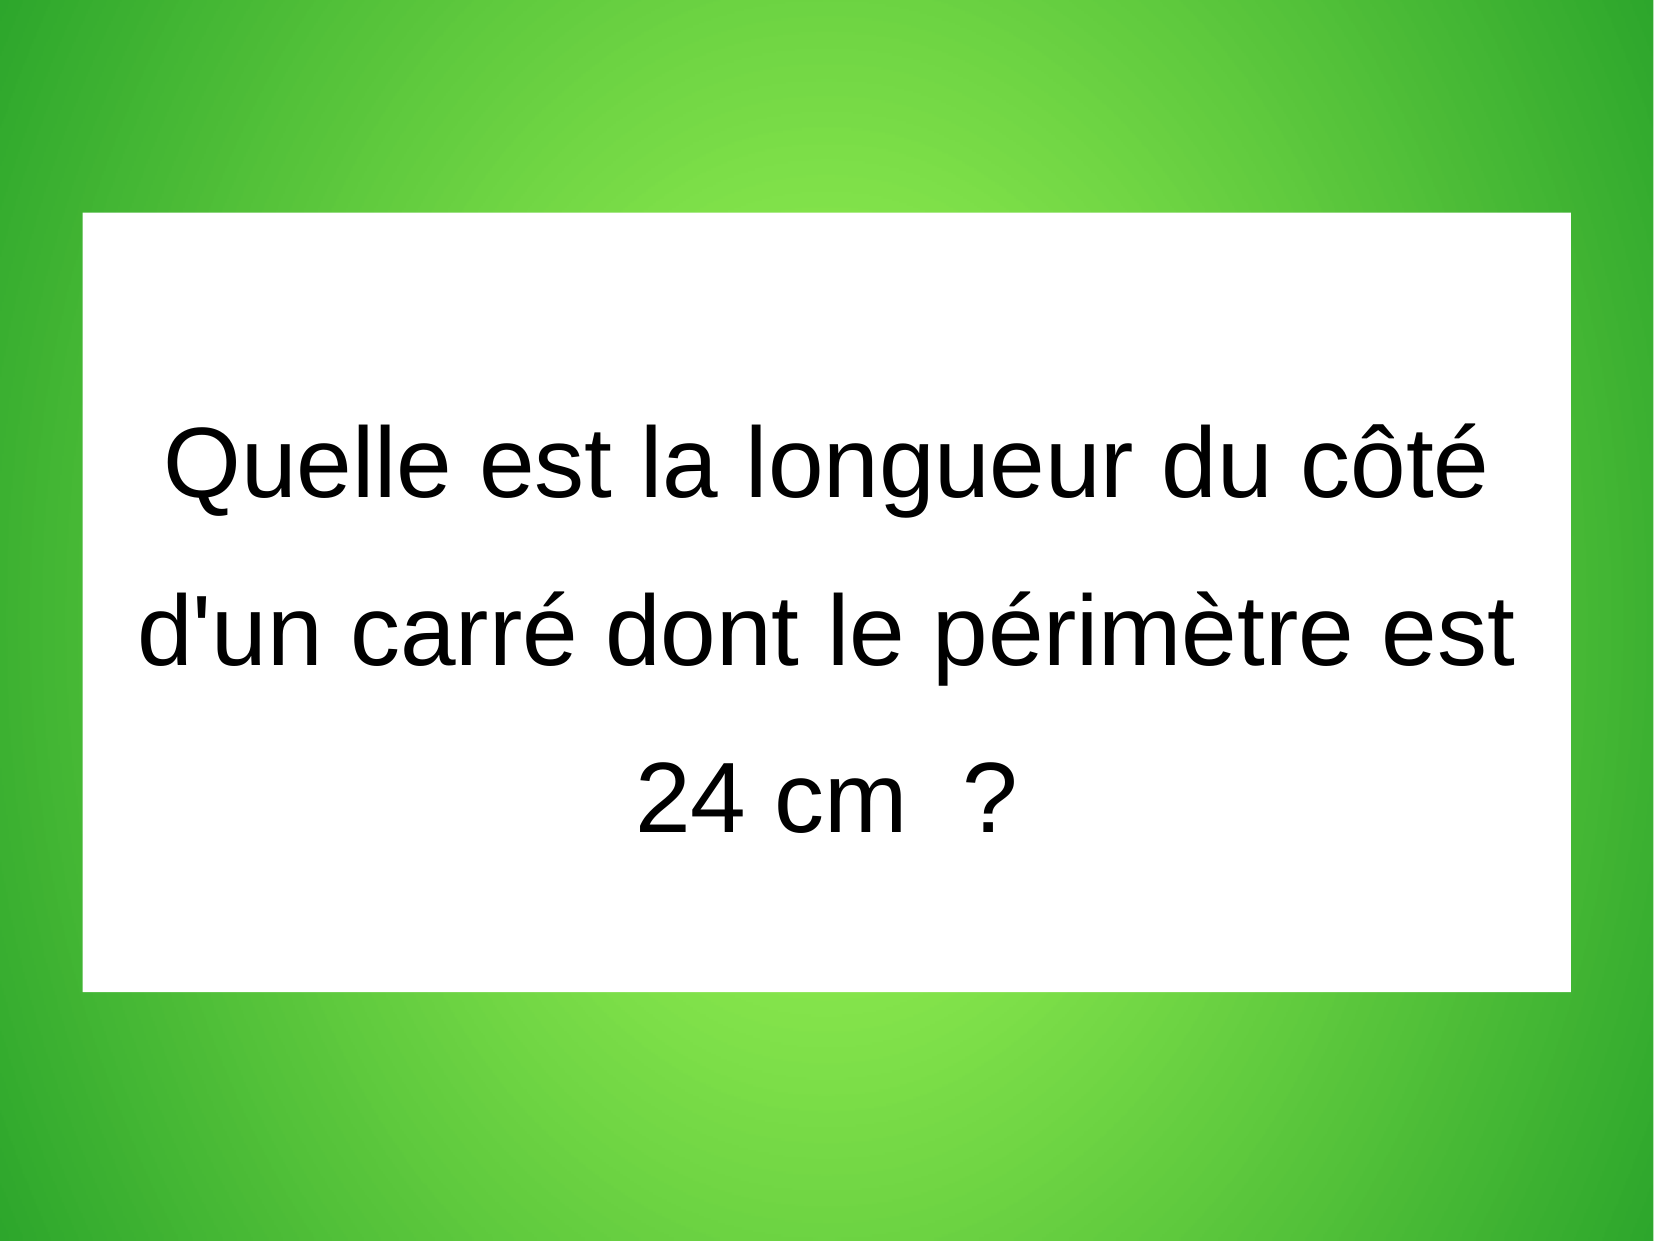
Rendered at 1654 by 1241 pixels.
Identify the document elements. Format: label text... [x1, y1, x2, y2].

subtitle Quelle est la longueur du côté d'un carré dont le périmètre est 24 cm ? [82, 212, 1571, 993]
picture [0, 0, 1654, 1241]
